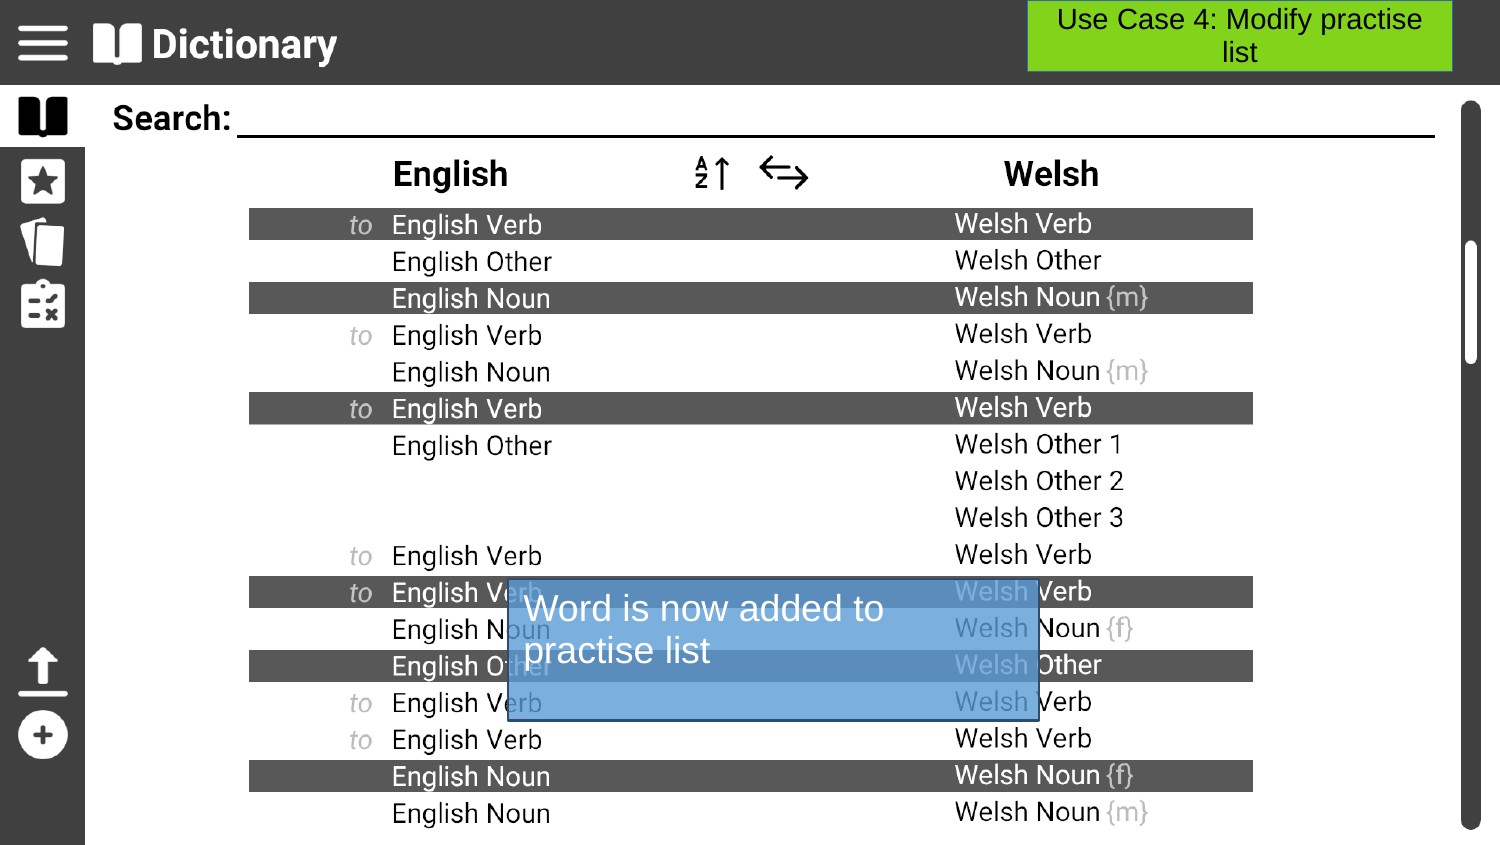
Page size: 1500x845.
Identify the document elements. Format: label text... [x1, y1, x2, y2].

text_box Use Case 4: Modify practise list [1027, 0, 1453, 72]
text_box Word is now added to practise list [507, 578, 1040, 721]
picture [0, 0, 1500, 845]
